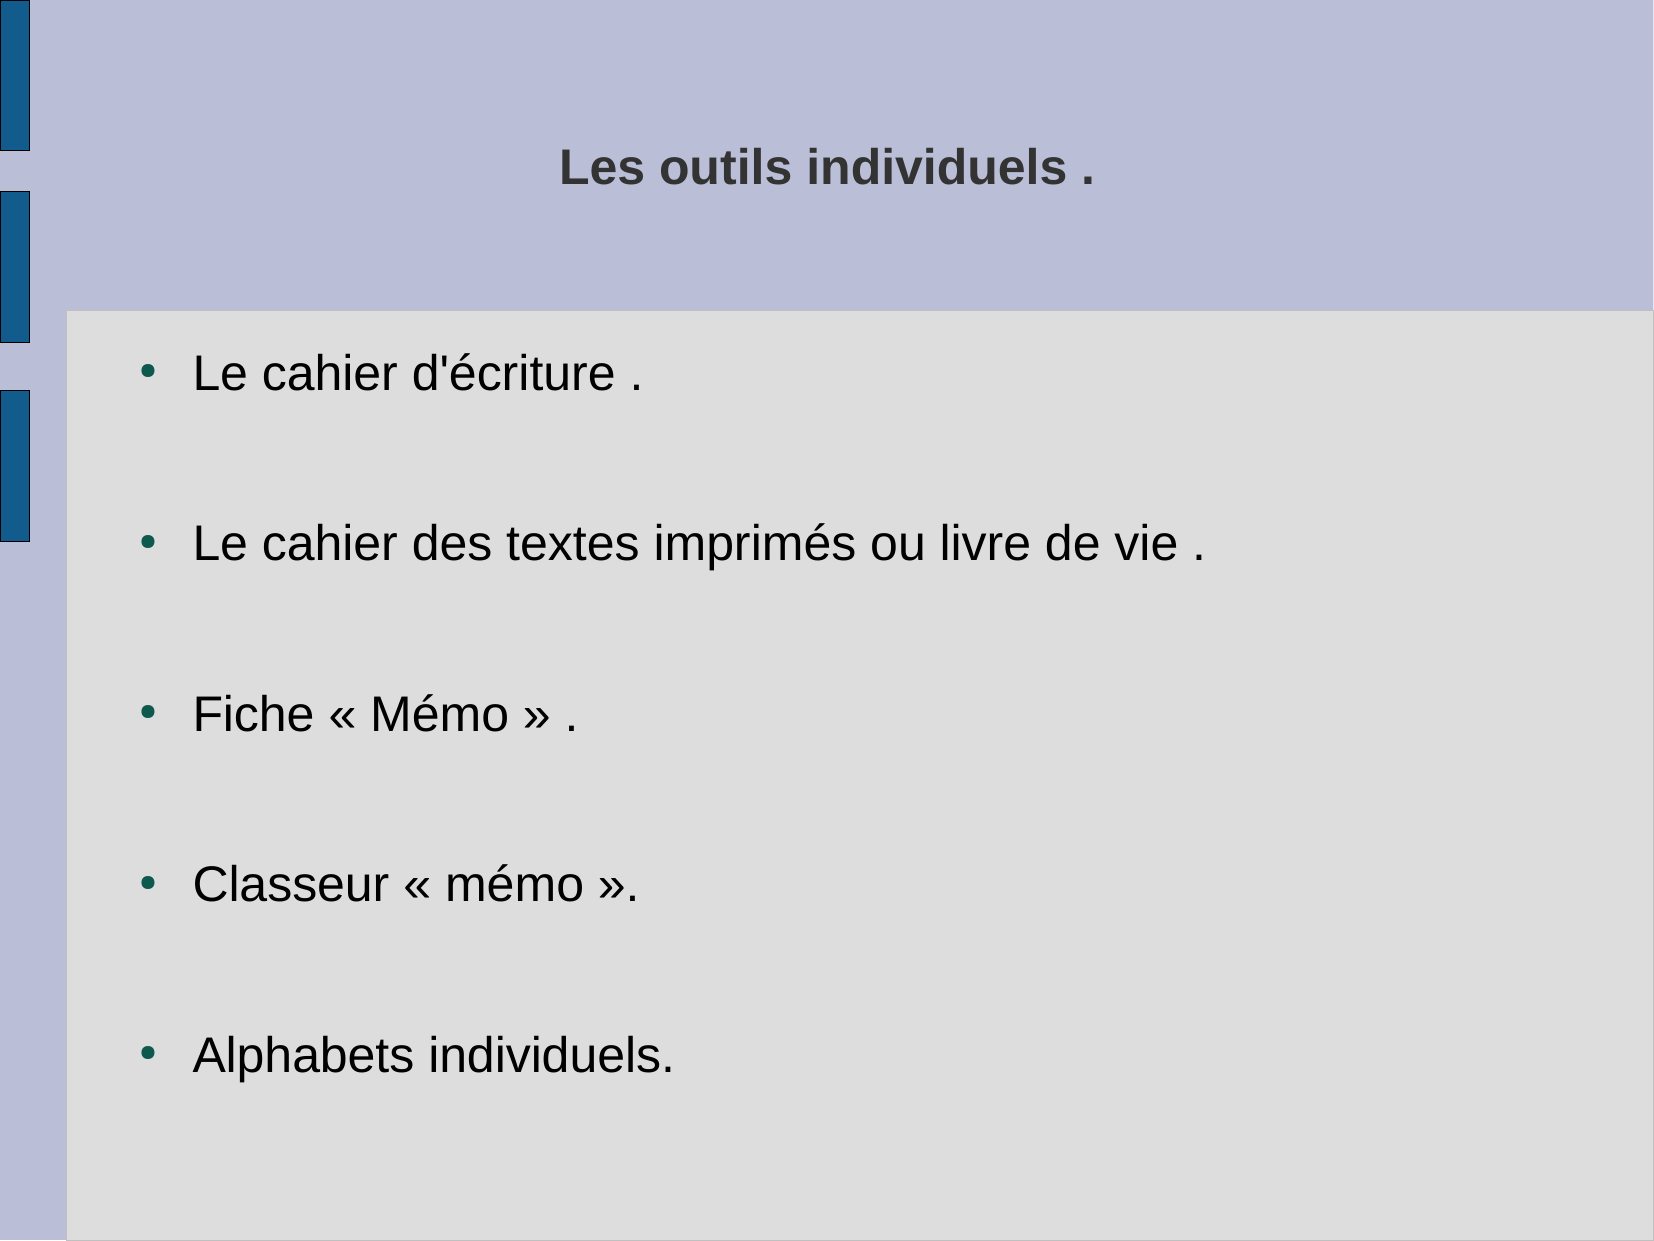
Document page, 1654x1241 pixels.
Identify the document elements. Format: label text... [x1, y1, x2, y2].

list Le cahier d'écriture . Le cahier des textes imprimés ou livre de vie . Fiche « Mémo » . Classeur « mémo ». Alphabets individuels. [121, 344, 1534, 1127]
title Les outils individuels . [121, 91, 1534, 299]
